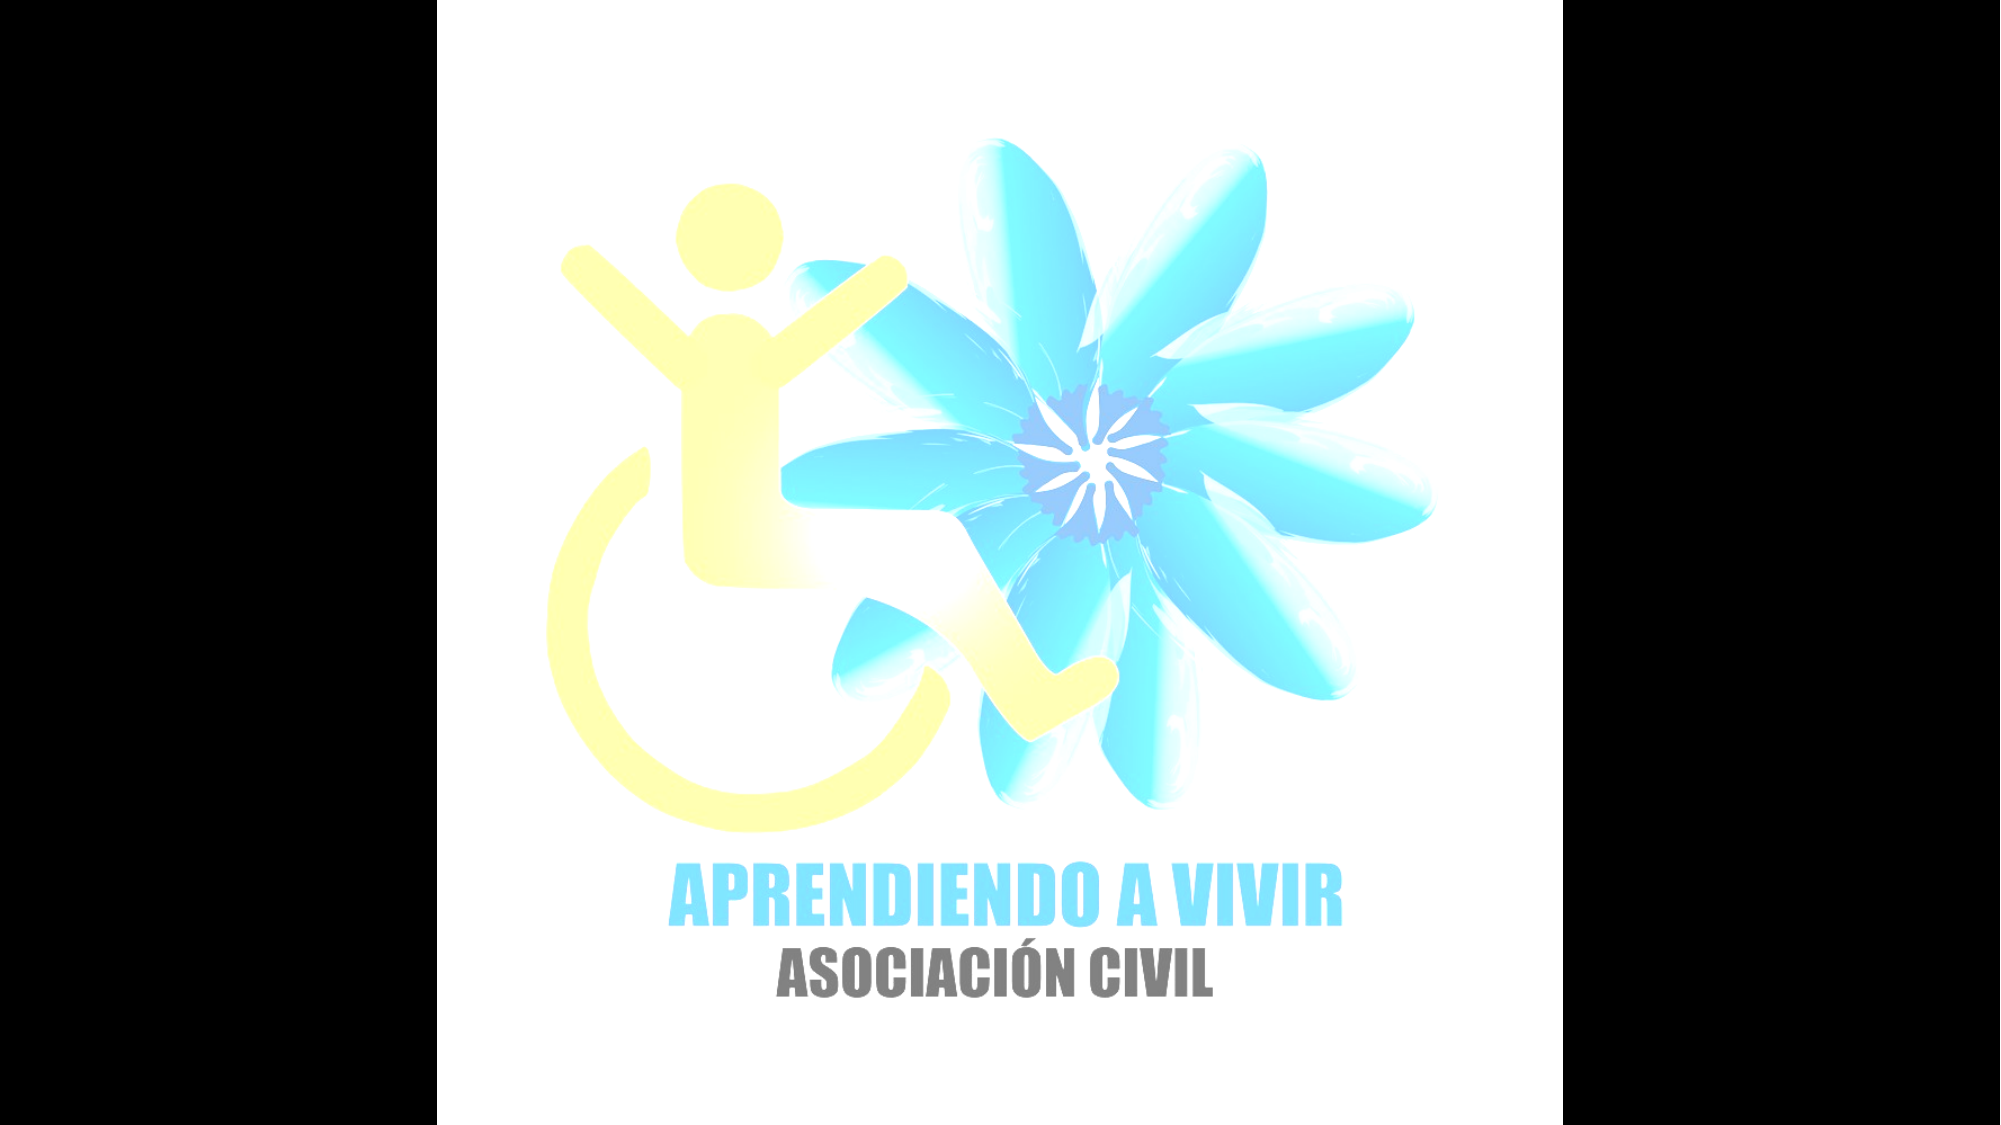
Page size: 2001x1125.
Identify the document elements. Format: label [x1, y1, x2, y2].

picture [437, 0, 1563, 1125]
